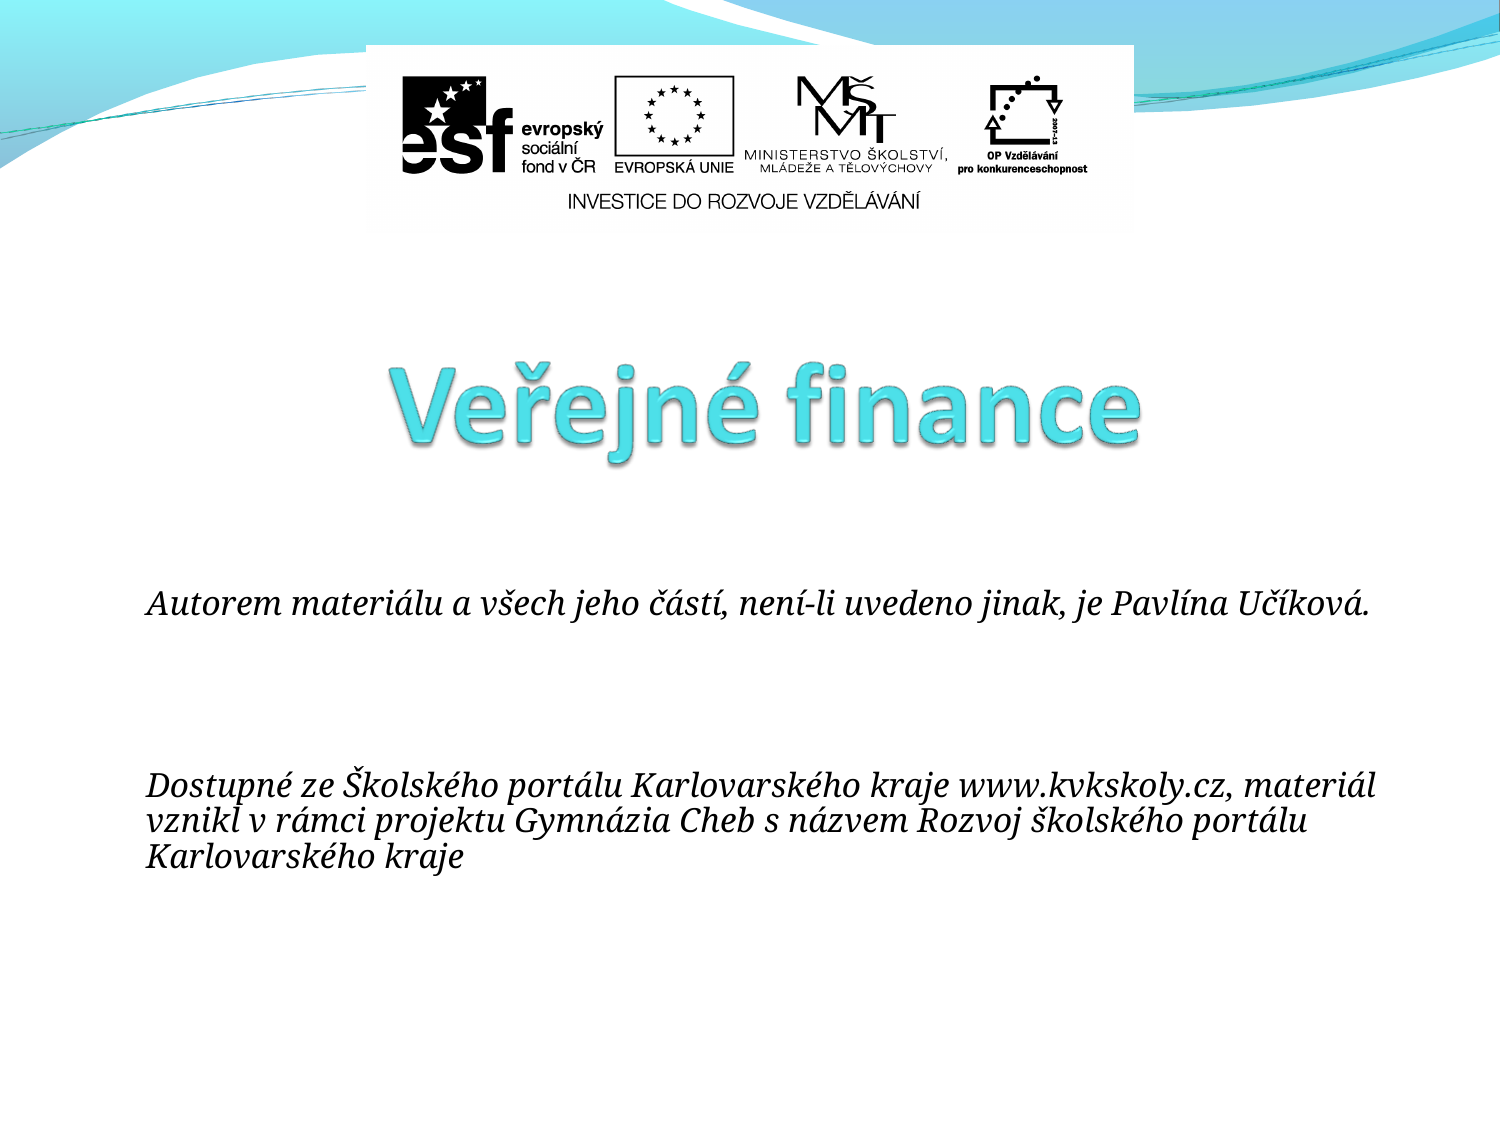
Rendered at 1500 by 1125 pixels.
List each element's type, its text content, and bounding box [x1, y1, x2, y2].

list Autorem materiálu a všech jeho částí, není-li uvedeno jinak, je Pavlína Učíková. Dostupné ze Školského portálu Karlovarského kraje www.kvkskoly.cz, materiál vznikl v rámci projektu Gymnázia Cheb s názvem Rozvoj školského portálu Karlovarského kraje [75, 262, 1426, 1006]
text_box [0, 172, 1222, 485]
picture [0, 33, 1500, 172]
